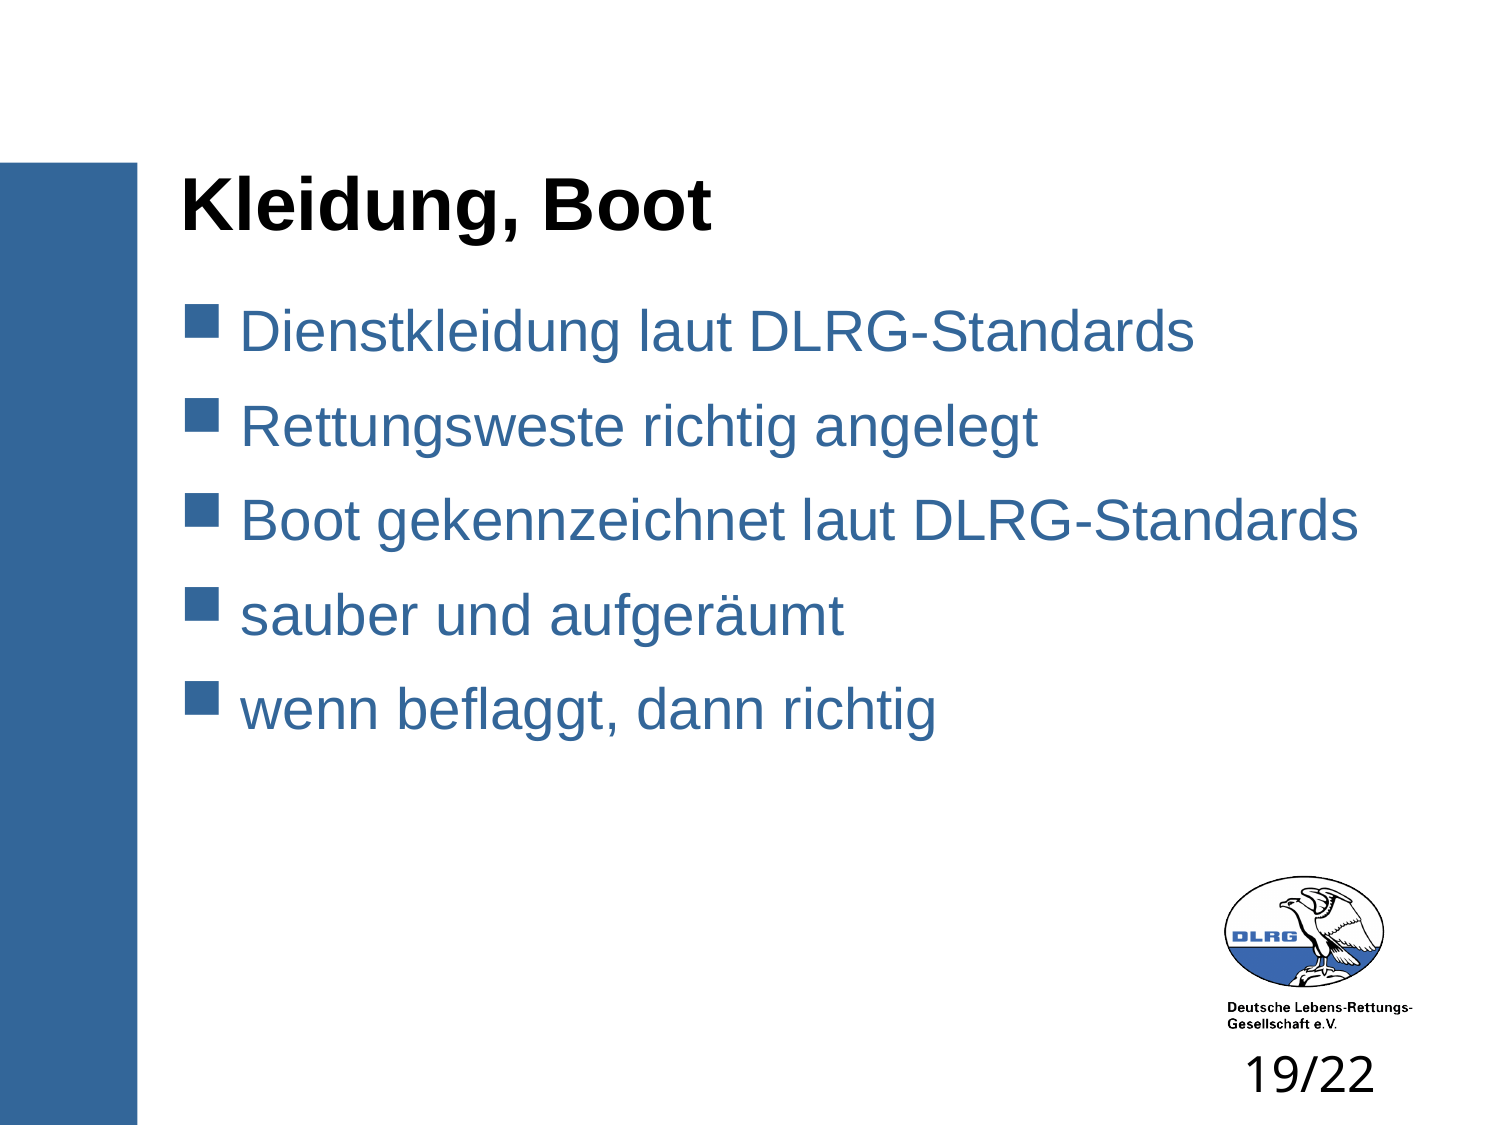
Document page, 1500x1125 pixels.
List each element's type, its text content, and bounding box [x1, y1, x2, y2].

text_box Dienstkleidung laut DLRG-Standards Rettungsweste richtig angelegt Boot gekennzeichnet laut DLRG-Standards sauber und aufgeräumt wenn beflaggt, dann richtig [165, 261, 1458, 1054]
text_box <Nummer>/22 [1228, 1034, 1500, 1111]
text_box Kleidung, Boot [165, 140, 1440, 261]
